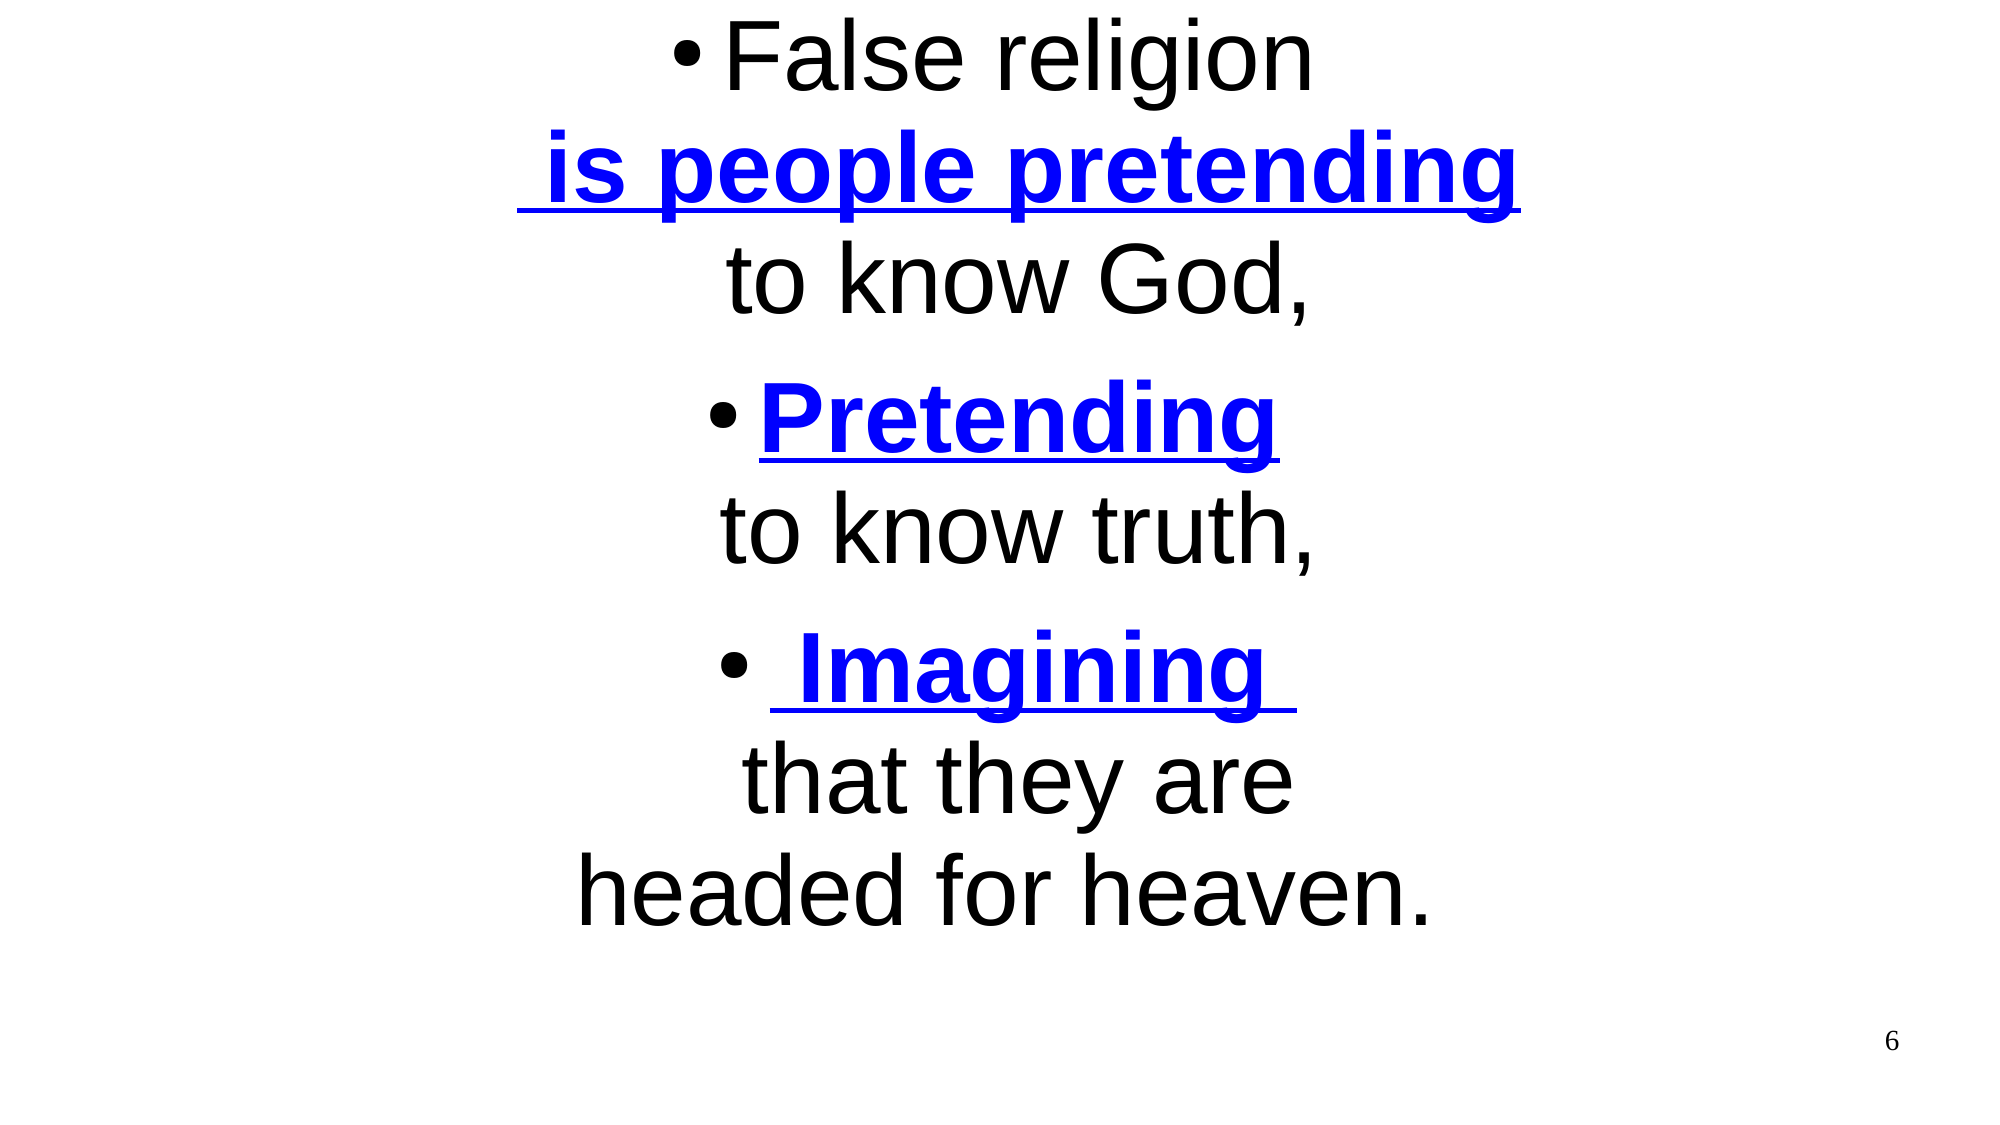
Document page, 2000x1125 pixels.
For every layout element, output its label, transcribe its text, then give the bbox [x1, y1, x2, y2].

list False religion is people pretending to know God, Pretending to know truth, Imagining that they are headed for heaven. [0, 0, 1996, 1123]
